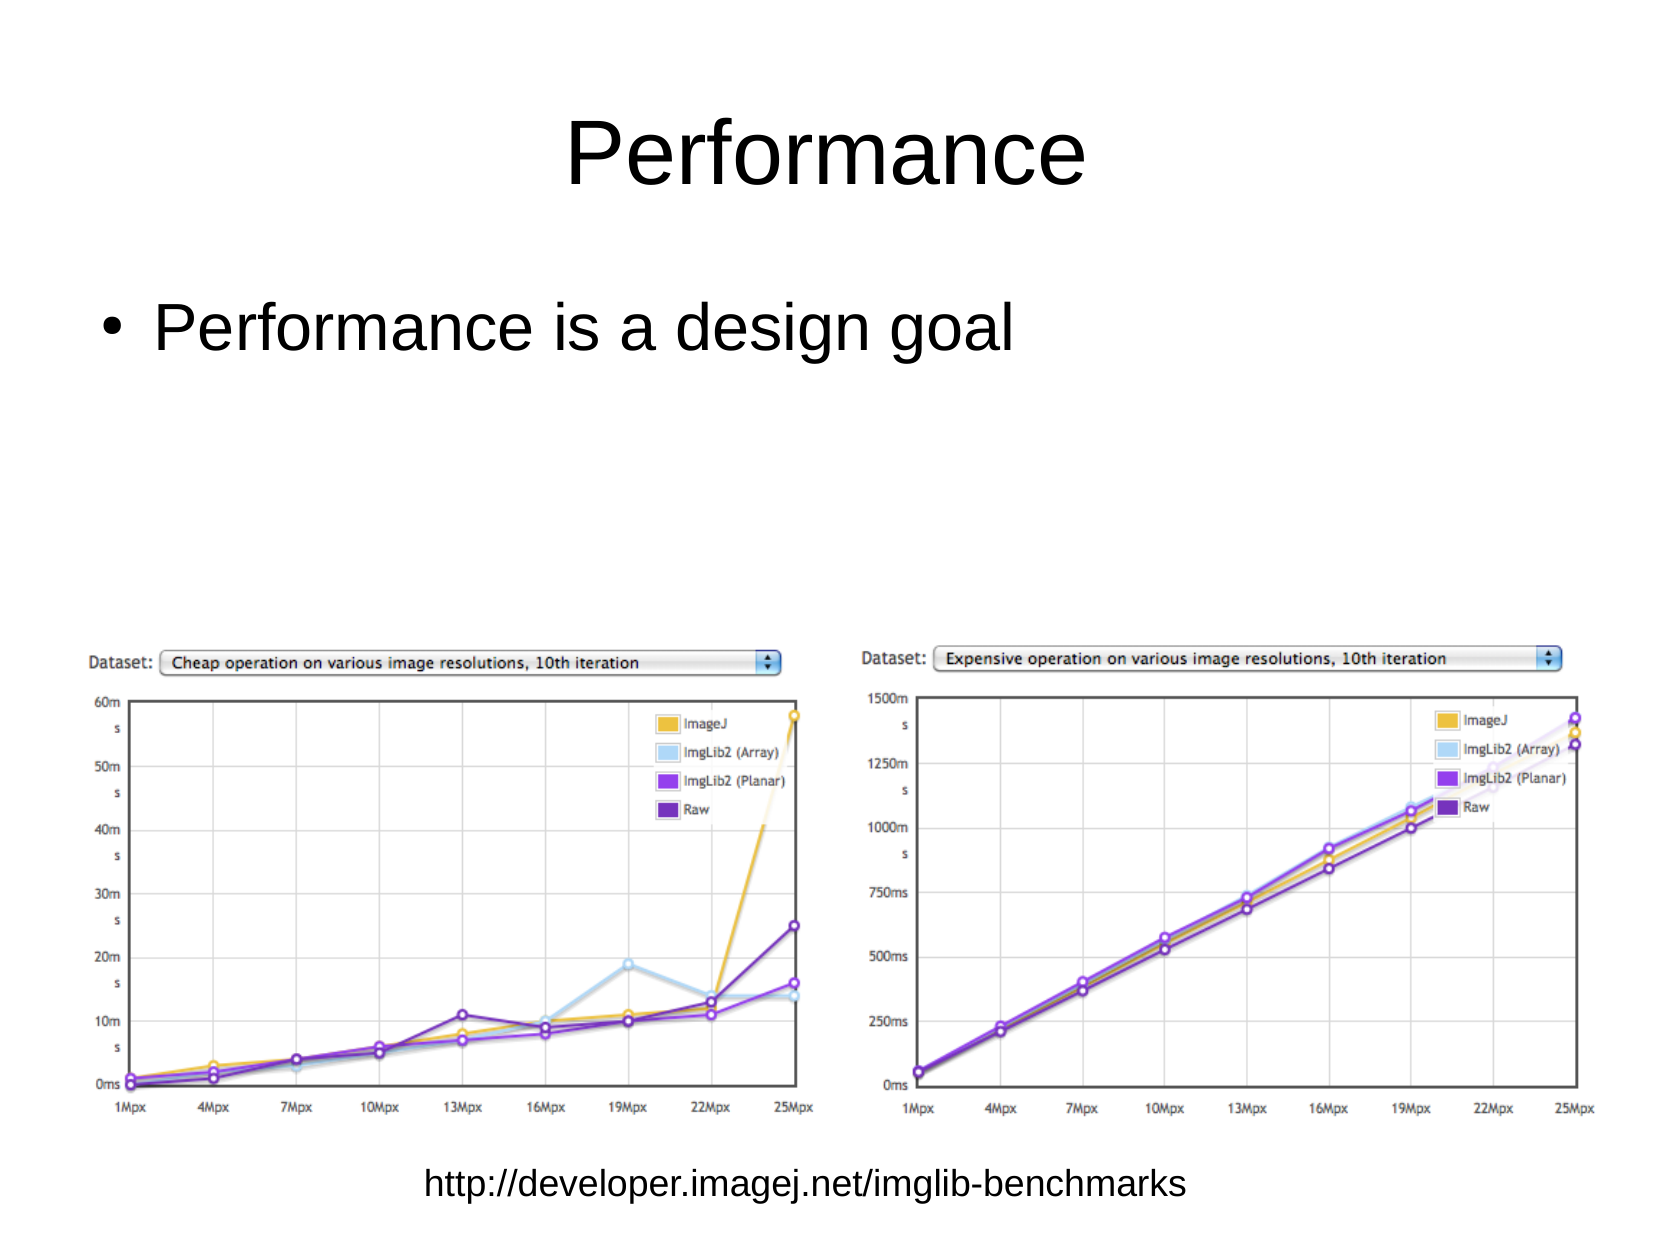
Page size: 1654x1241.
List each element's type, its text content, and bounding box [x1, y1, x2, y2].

picture [75, 640, 826, 1126]
text_box http://developer.imagej.net/imglib-benchmarks [409, 1155, 1246, 1212]
title Performance [82, 49, 1571, 257]
list Performance is a design goal [82, 290, 1571, 1109]
picture [855, 634, 1606, 1126]
